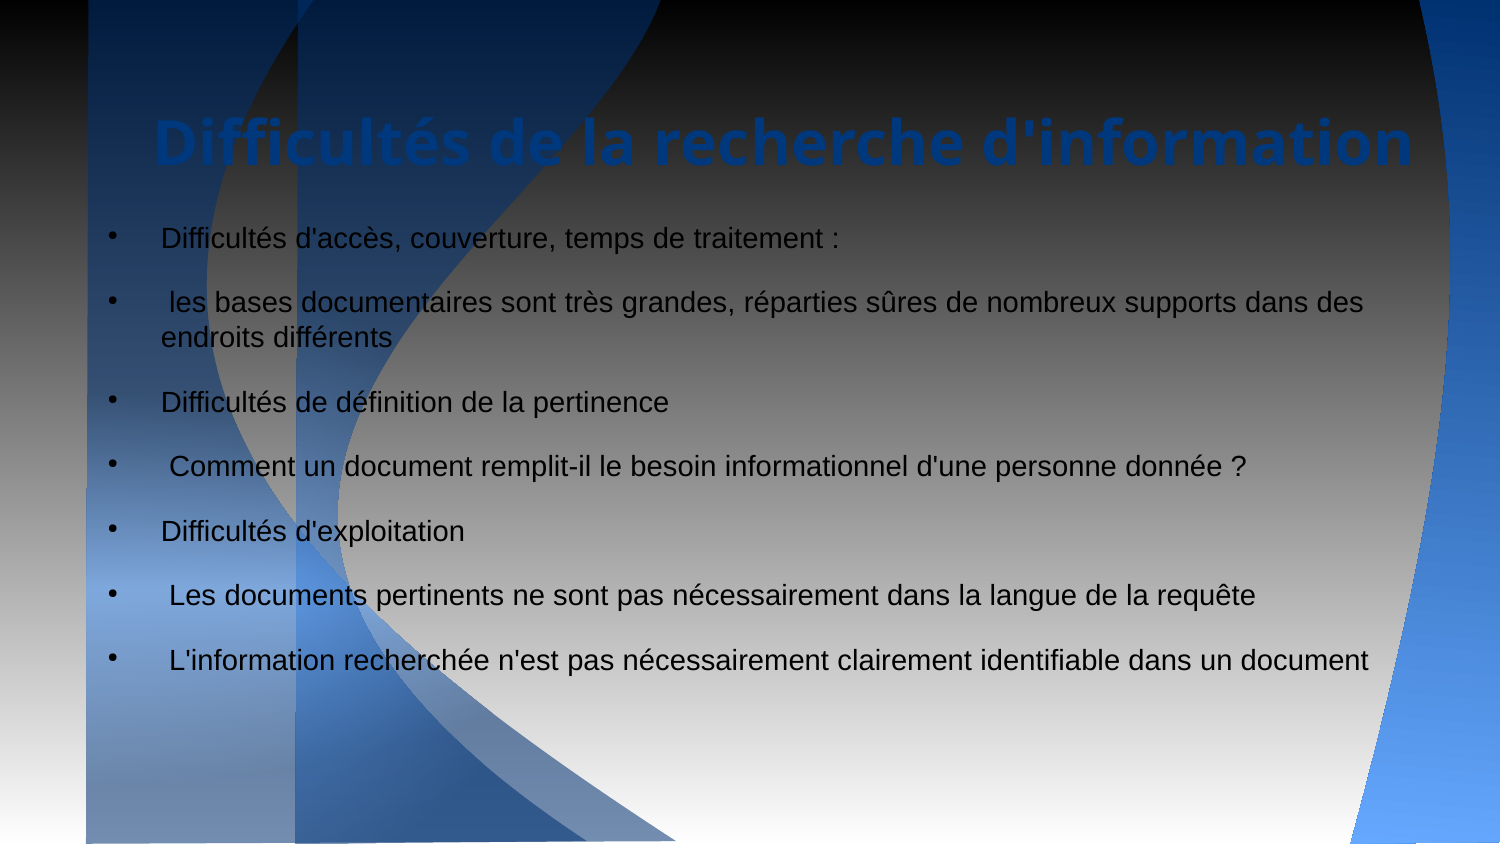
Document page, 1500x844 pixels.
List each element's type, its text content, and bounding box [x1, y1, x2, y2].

title Difficultés de la recherche d'information [14, 29, 1482, 193]
list Difficultés d'accès, couverture, temps de traitement : les bases documentaires sont très grandes, réparties sûres de nombreux supports dans des endroits différents Difficultés de définition de la pertinence Comment un document remplit-il le besoin informationnel d'une personne donnée ? Difficultés d'exploitation Les documents pertinents ne sont pas nécessairement dans la langue de la requête L'information recherchée n'est pas nécessairement clairement identifiable dans un document [75, 204, 1425, 800]
